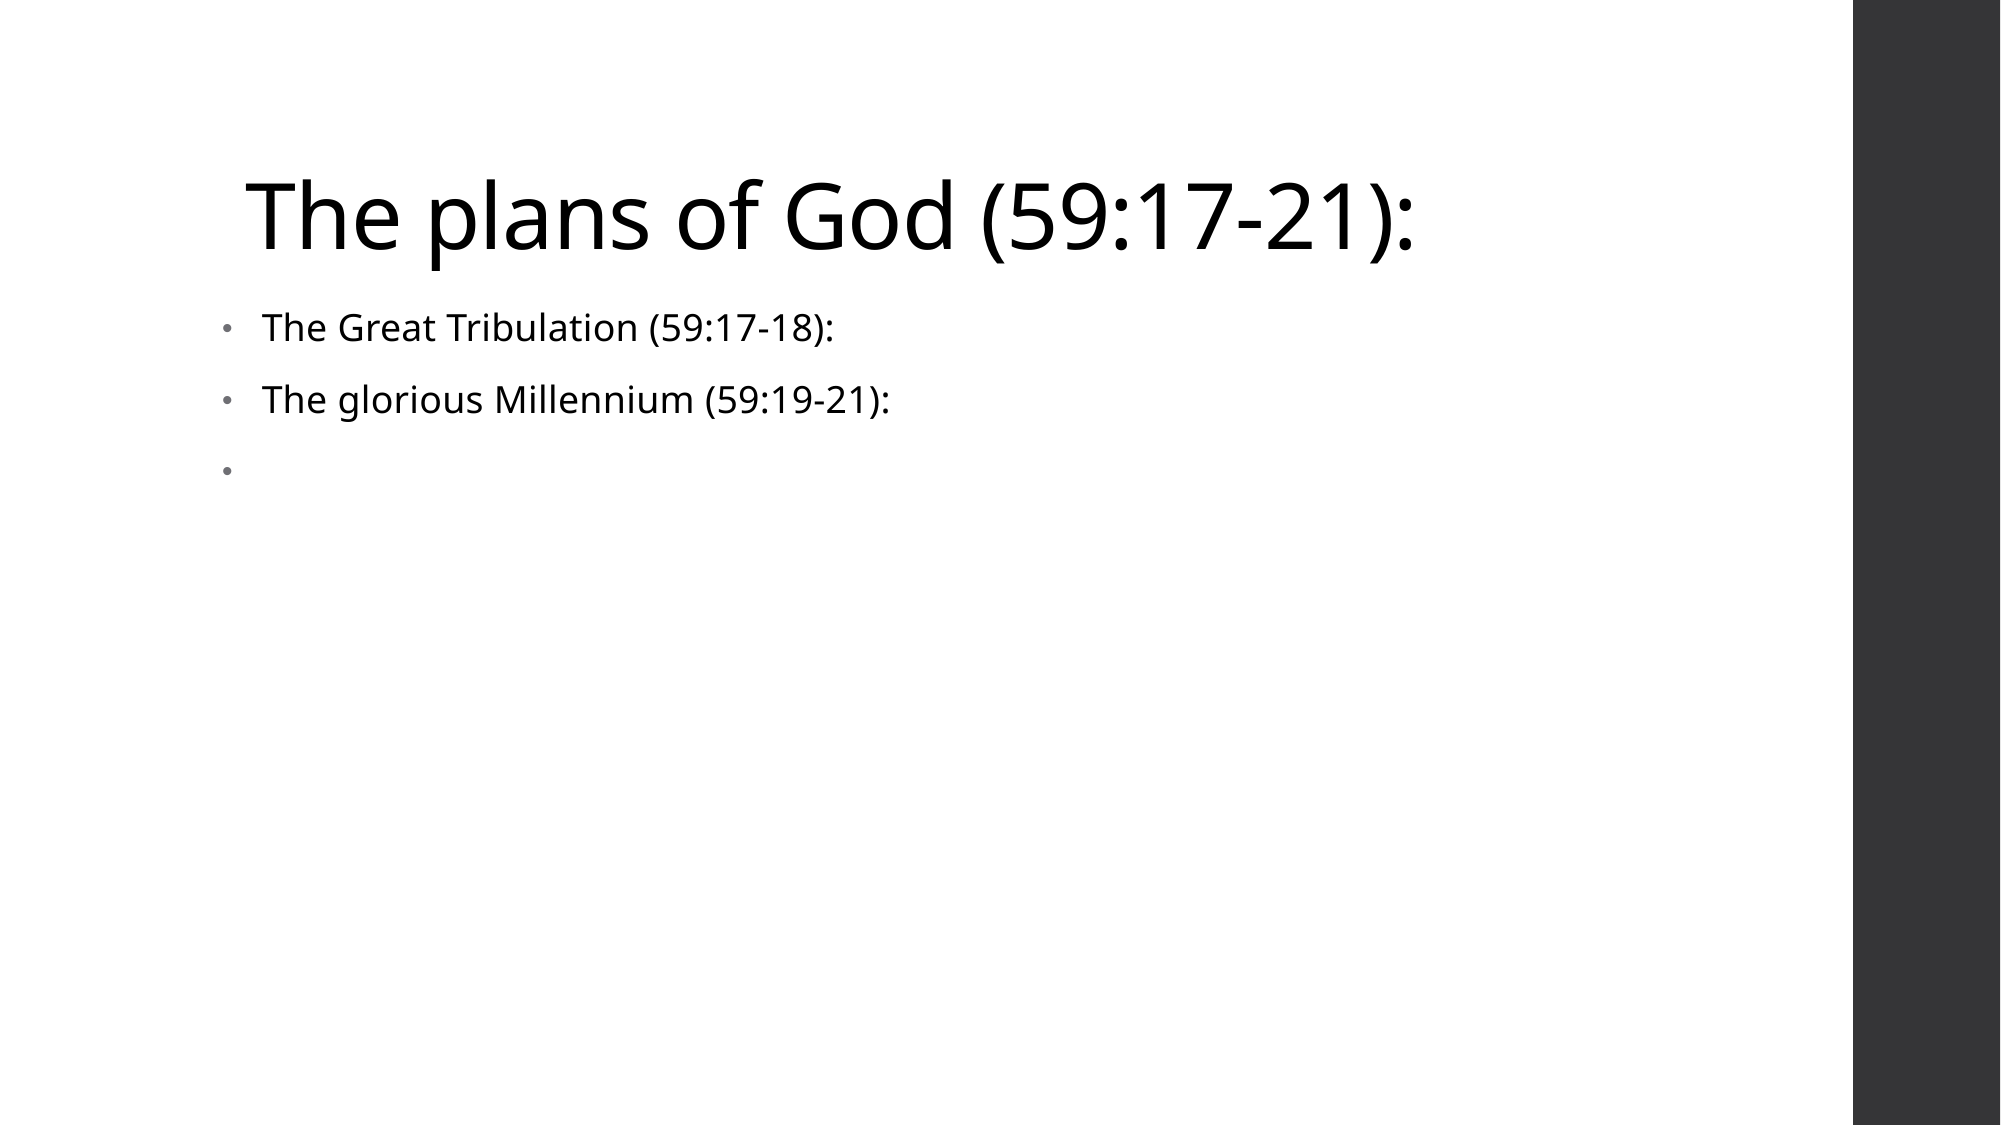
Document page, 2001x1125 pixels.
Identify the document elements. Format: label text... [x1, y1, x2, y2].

list The Great Tribulation (59:17-18): The glorious Millennium (59:19-21): [206, 299, 1617, 1014]
title The plans of God (59:17-21): [206, 60, 1797, 278]
